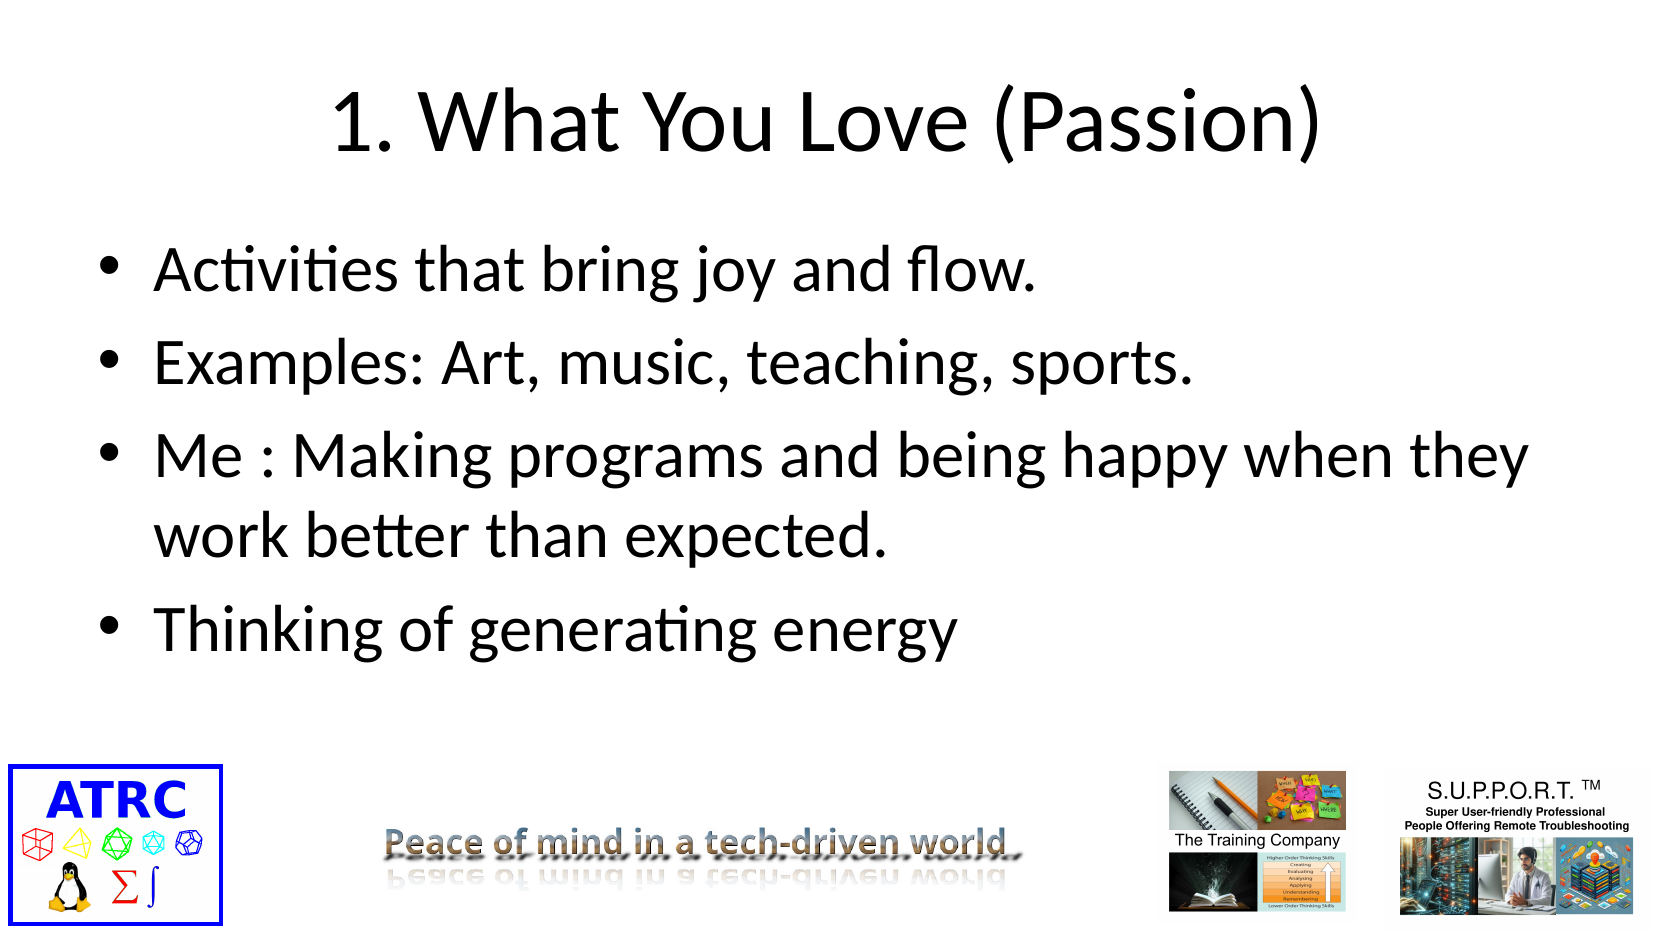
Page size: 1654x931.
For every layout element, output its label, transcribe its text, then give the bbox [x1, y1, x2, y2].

picture [1157, 831, 1358, 922]
list Activities that bring joy and flow. Examples: Art, music, teaching, sports. Me : Making programs and being happy when they work better than expected. Thinking of generating energy [82, 217, 1571, 831]
picture [8, 764, 223, 926]
picture [1384, 768, 1652, 930]
picture [380, 831, 1026, 904]
title 1. What You Love (Passion) [82, 37, 1571, 193]
